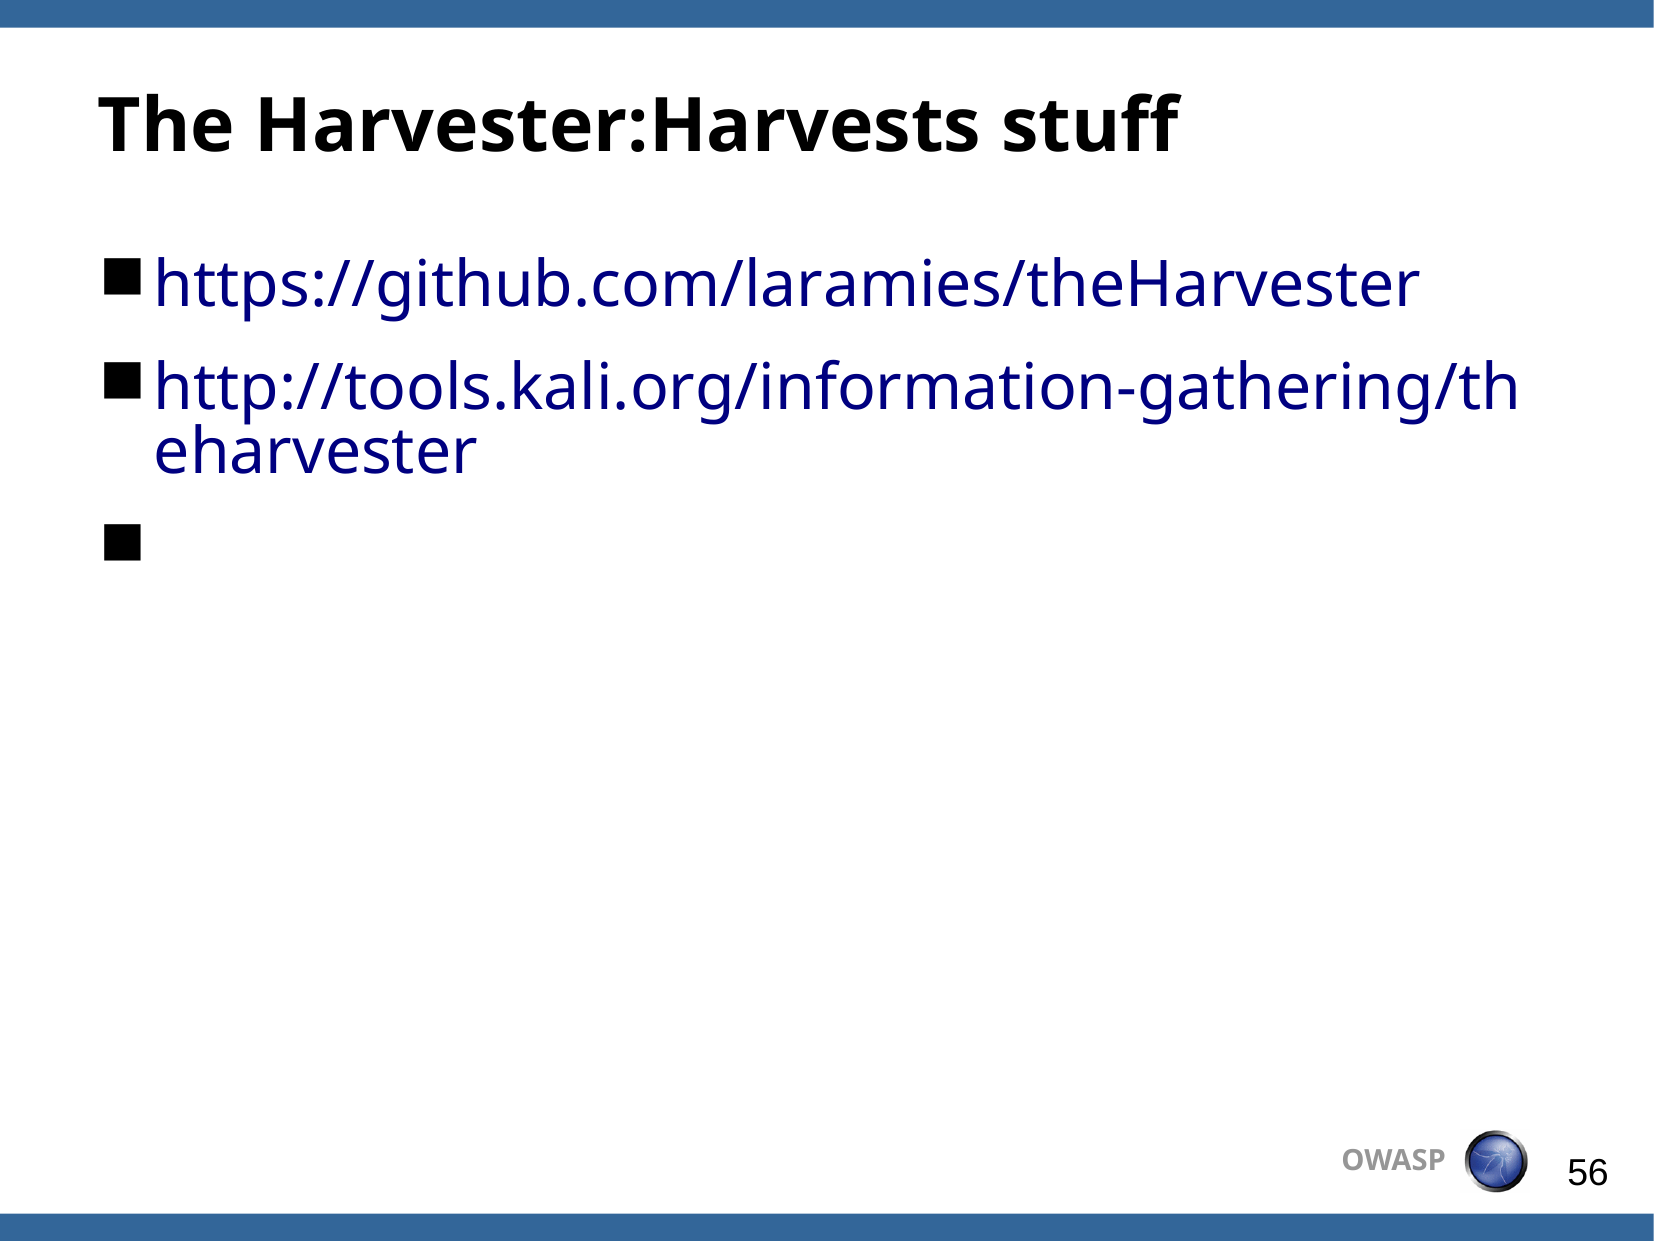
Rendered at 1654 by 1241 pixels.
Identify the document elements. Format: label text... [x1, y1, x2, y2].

title The Harvester:Harvests stuff [82, 35, 1571, 207]
picture [1460, 1129, 1530, 1193]
list https://github.com/laramies/theHarvester http://tools.kali.org/information-gathering/theharvester [82, 234, 1571, 1108]
